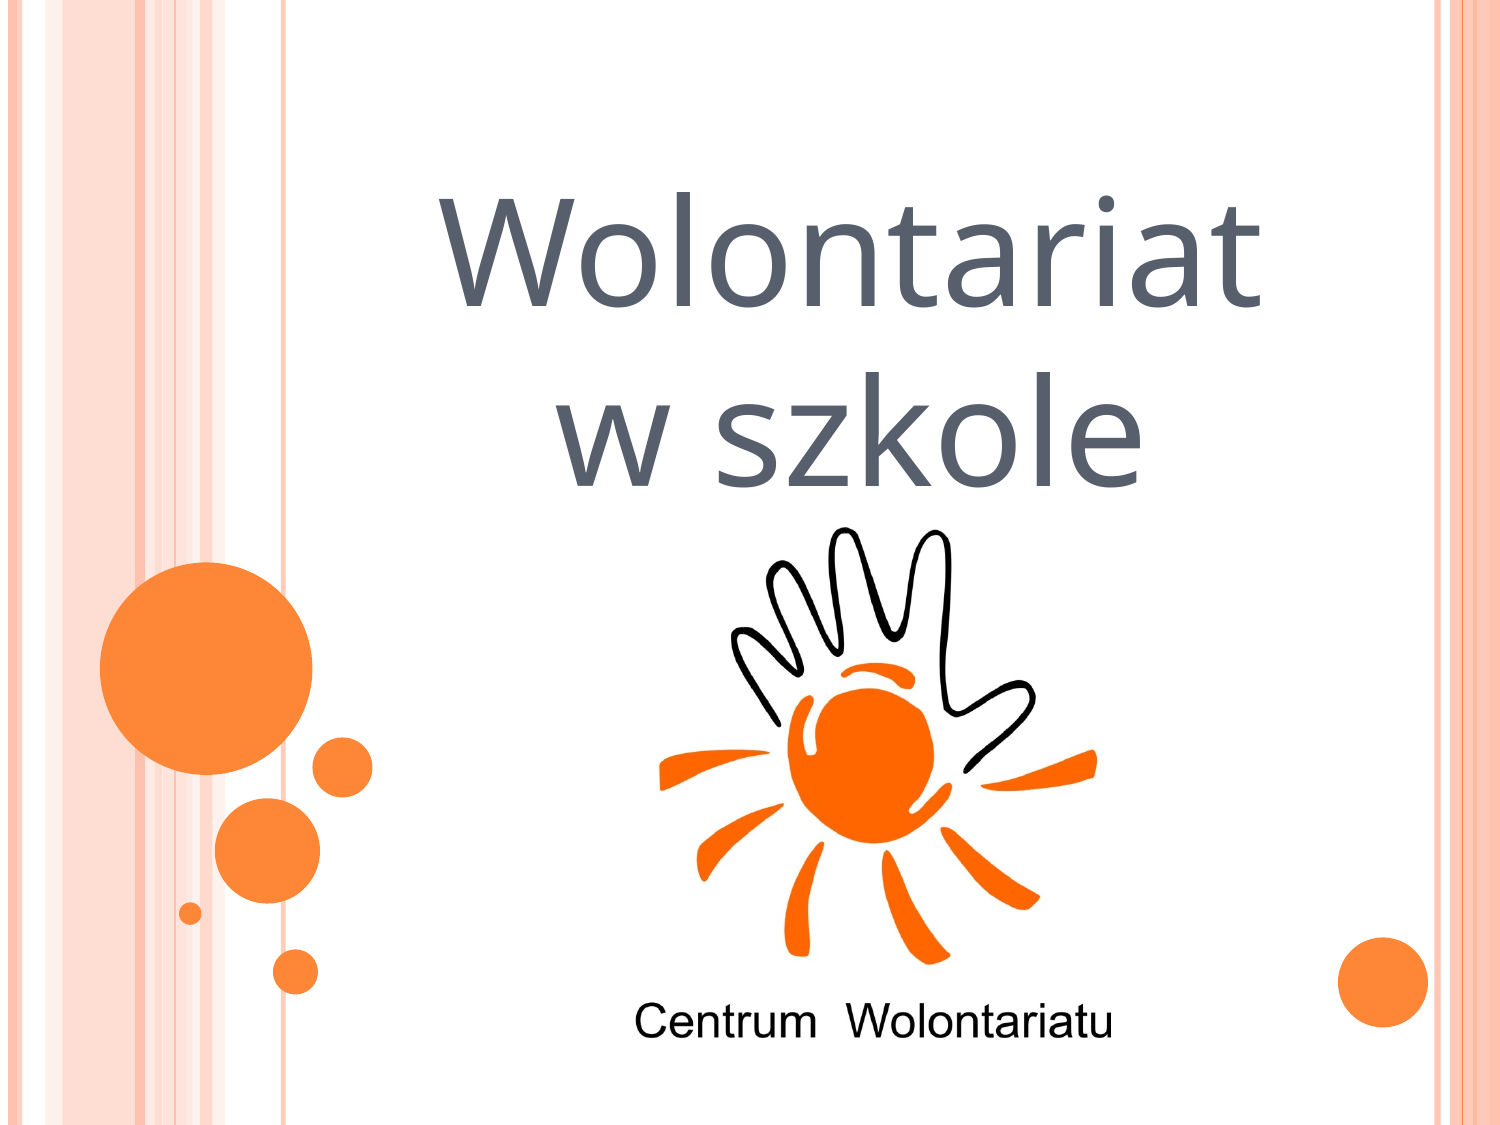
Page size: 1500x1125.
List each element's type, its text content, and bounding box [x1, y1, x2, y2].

picture [633, 527, 1111, 1038]
title Wolontariat w szkole [364, 149, 1377, 460]
